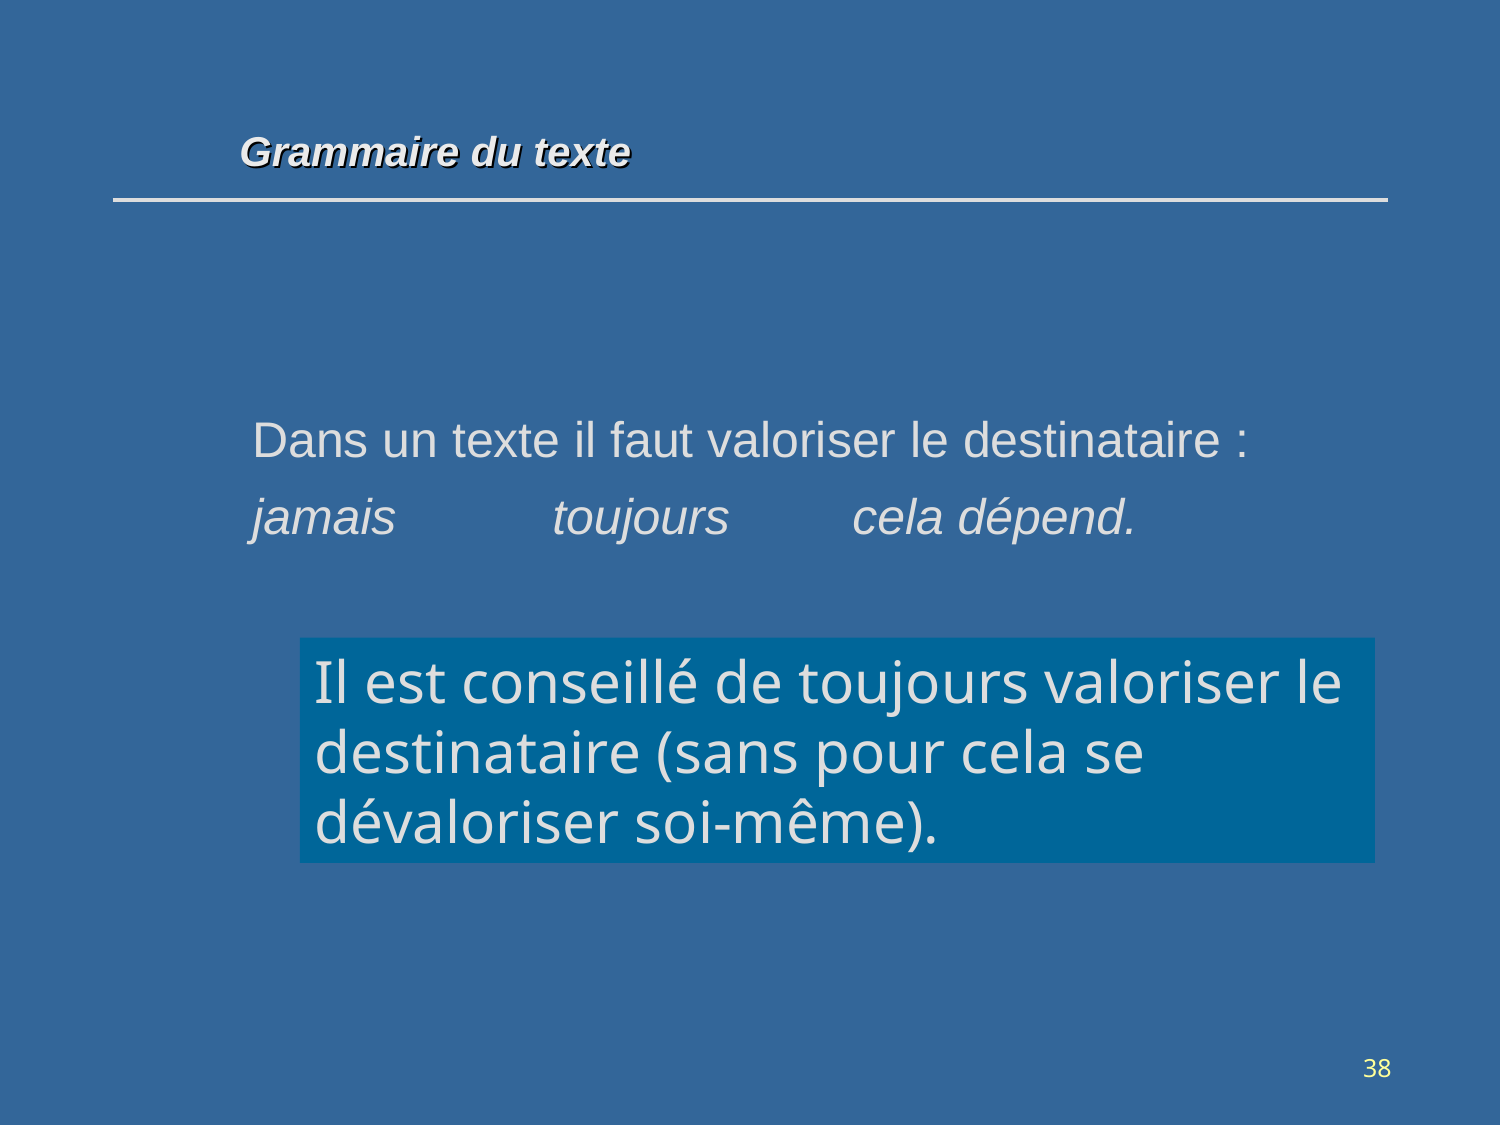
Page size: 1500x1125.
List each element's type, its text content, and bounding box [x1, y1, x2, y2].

text_box Dans un texte il faut valoriser le destinataire : jamais toujours cela dépend. [237, 399, 1375, 556]
text_box Il est conseillé de toujours valoriser le destinataire (sans pour cela se dévaloriser soi-même). [299, 637, 1375, 863]
text_box Grammaire du texte [224, 116, 647, 183]
